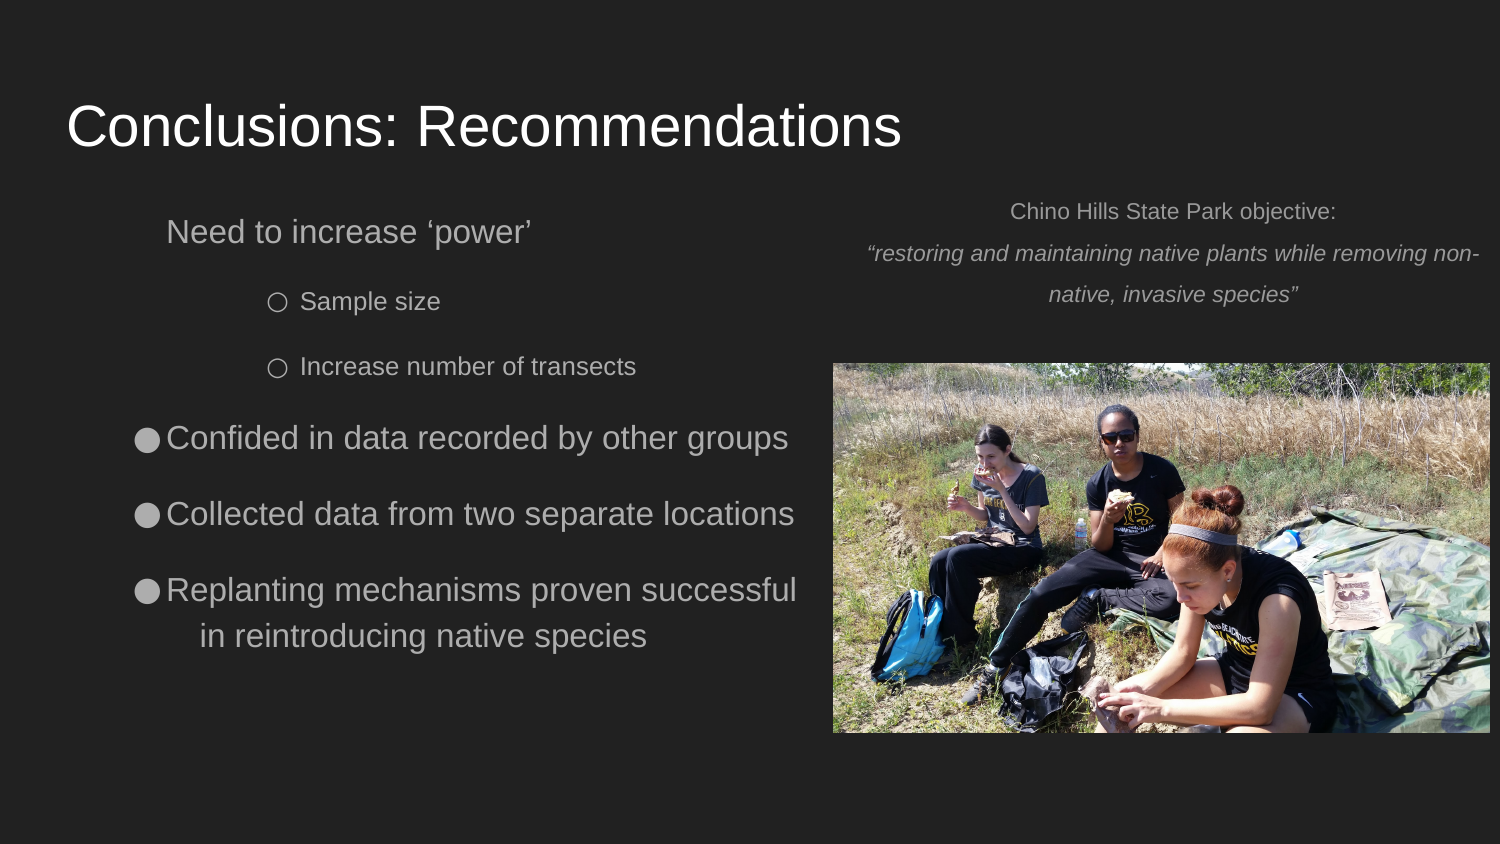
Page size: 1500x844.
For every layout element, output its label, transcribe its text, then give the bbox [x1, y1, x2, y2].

title Conclusions: Recommendations [51, 72, 1449, 167]
text_box Chino Hills State Park objective: “restoring and maintaining native plants while removing non-native, invasive species” [845, 168, 1500, 311]
list Need to increase ‘power’ Sample size Increase number of transects Confided in data recorded by other groups Collected data from two separate locations Replanting mechanisms proven successful in reintroducing native species [51, 189, 845, 750]
picture [833, 363, 1490, 733]
